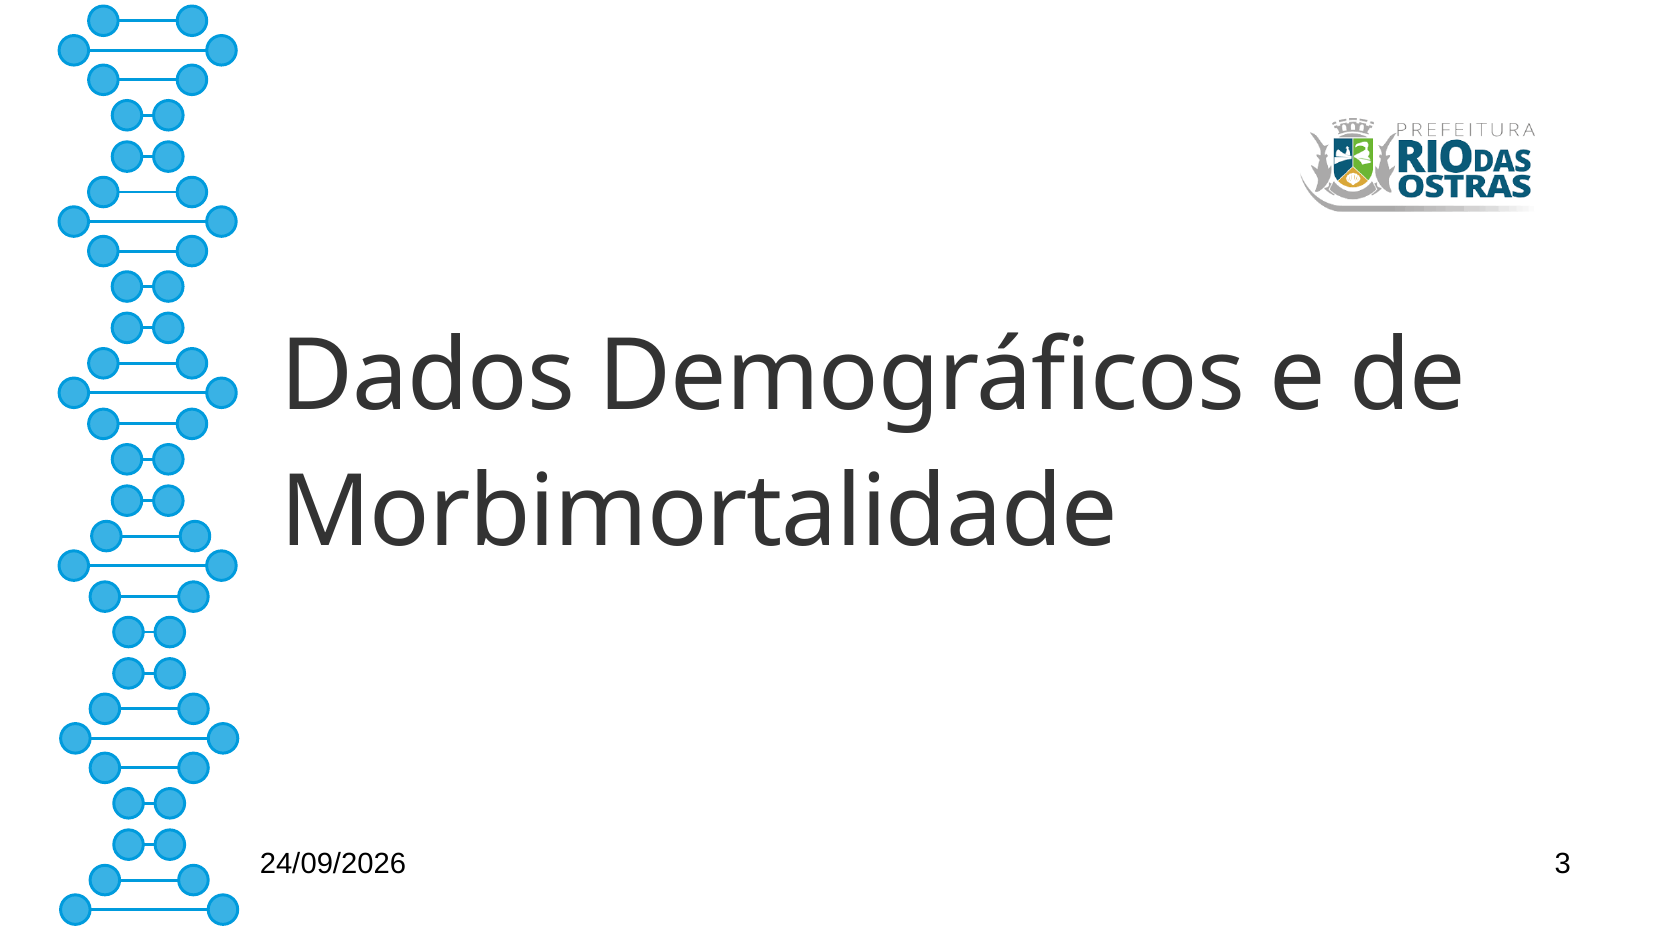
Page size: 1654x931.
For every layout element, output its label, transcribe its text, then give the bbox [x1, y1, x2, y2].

picture [1299, 118, 1536, 212]
text_box Dados Demográficos e de Morbimortalidade [265, 295, 1565, 635]
